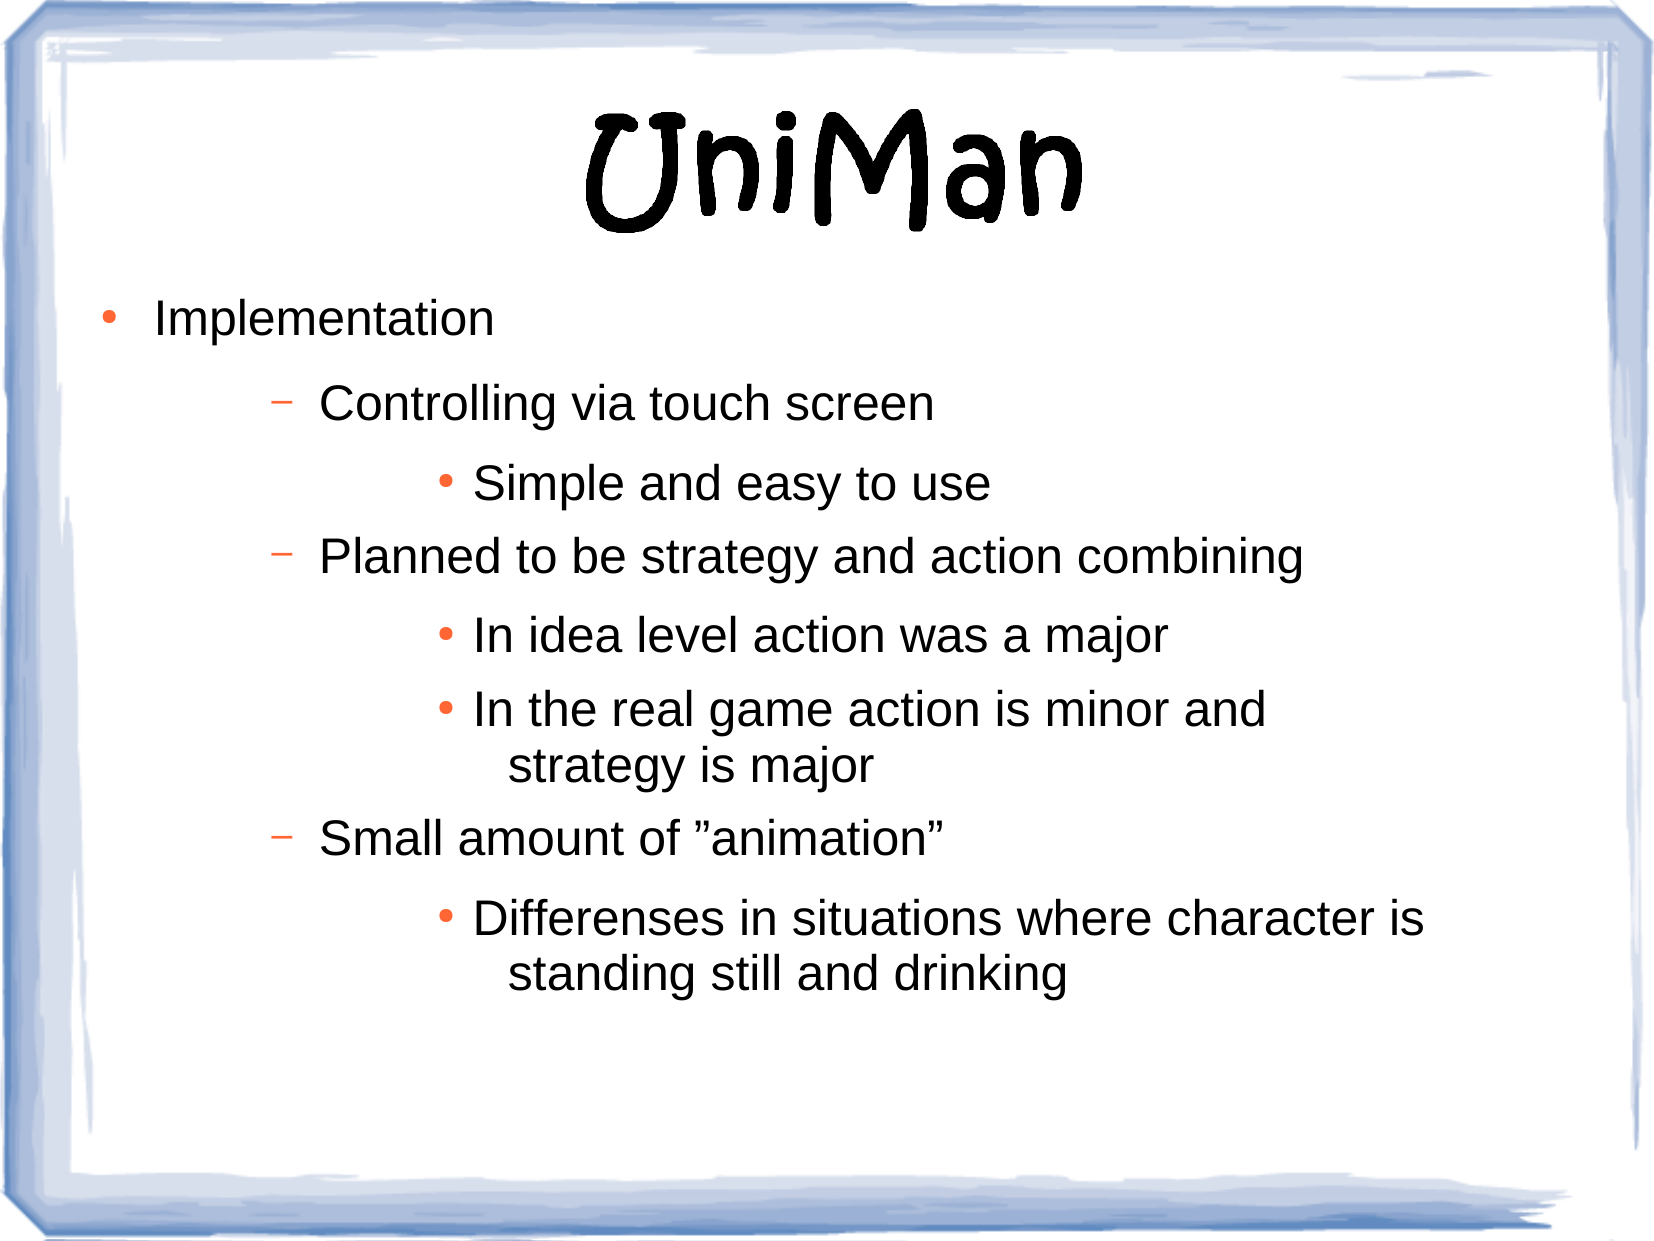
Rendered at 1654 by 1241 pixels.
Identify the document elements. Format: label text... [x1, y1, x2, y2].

list Implementation Controlling via touch screen Simple and easy to use Planned to be strategy and action combining In idea level action was a major In the real game action is minor and strategy is major Small amount of ”animation” Differenses in situations where character is standing still and drinking [82, 290, 1538, 1182]
picture [0, 0, 1654, 1241]
